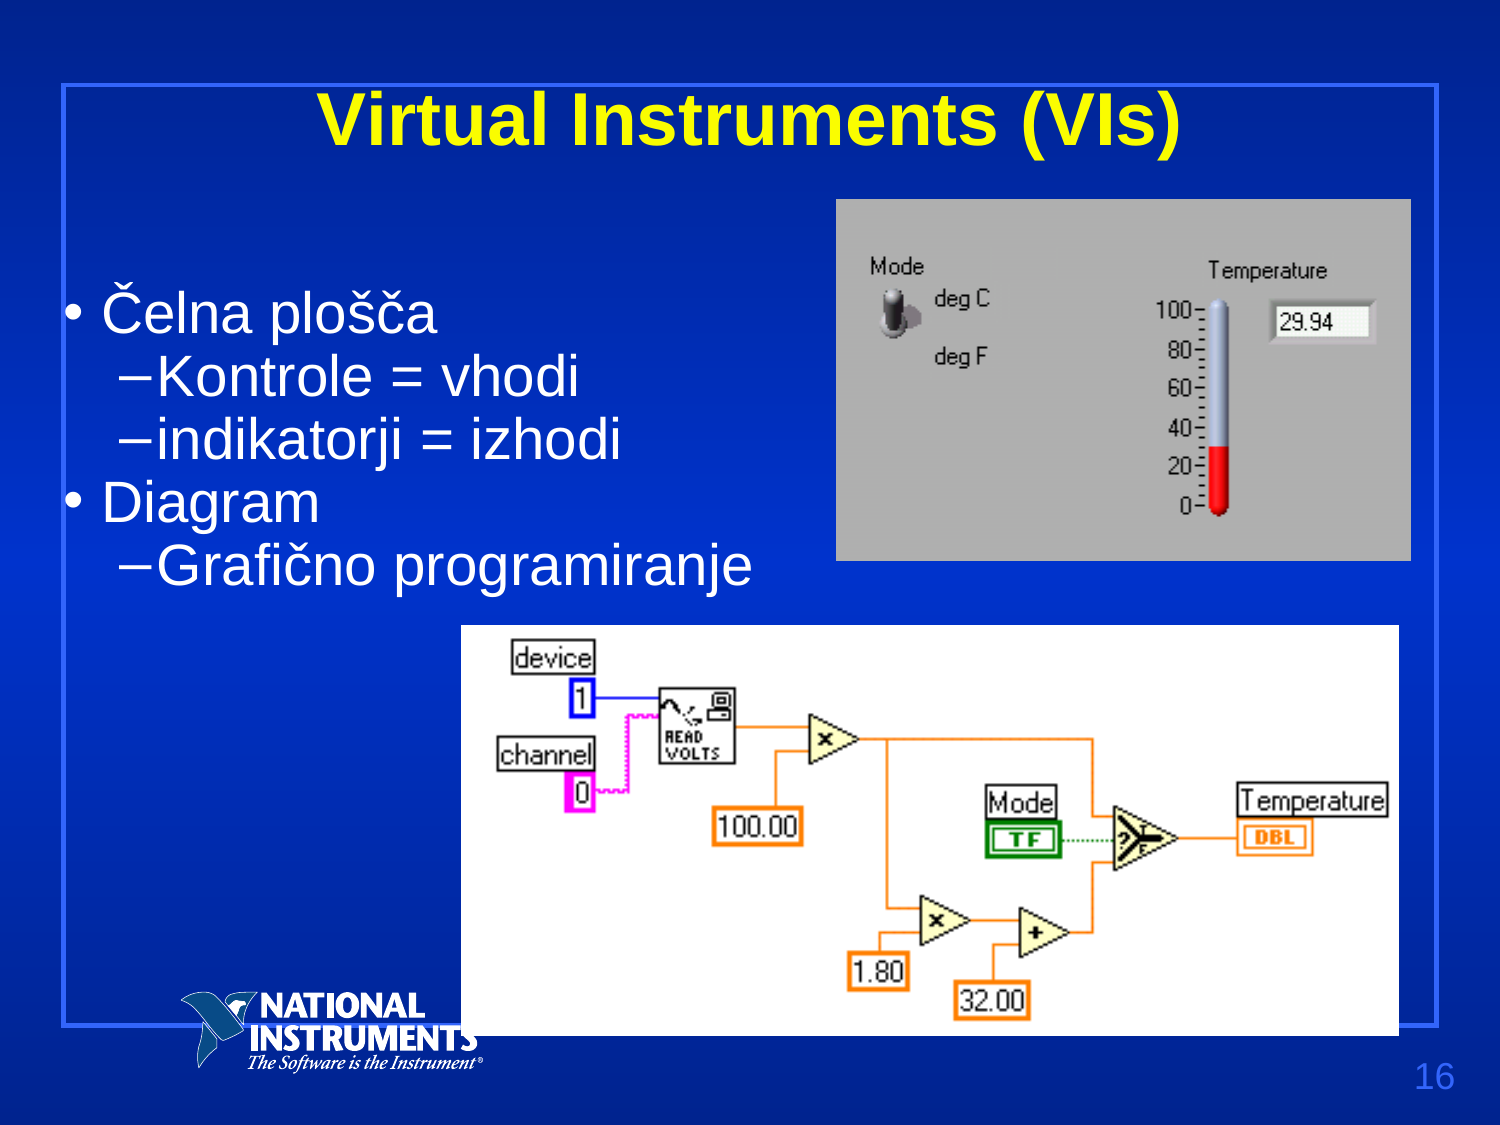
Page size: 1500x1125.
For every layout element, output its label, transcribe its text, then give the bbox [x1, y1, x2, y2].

picture [461, 625, 1399, 1036]
text_box Čelna plošča Kontrole = vhodi indikatorji = izhodi Diagram Grafično programiranje [53, 278, 799, 602]
text_box Virtual Instruments (VIs) [306, 78, 1194, 166]
picture [836, 199, 1411, 561]
